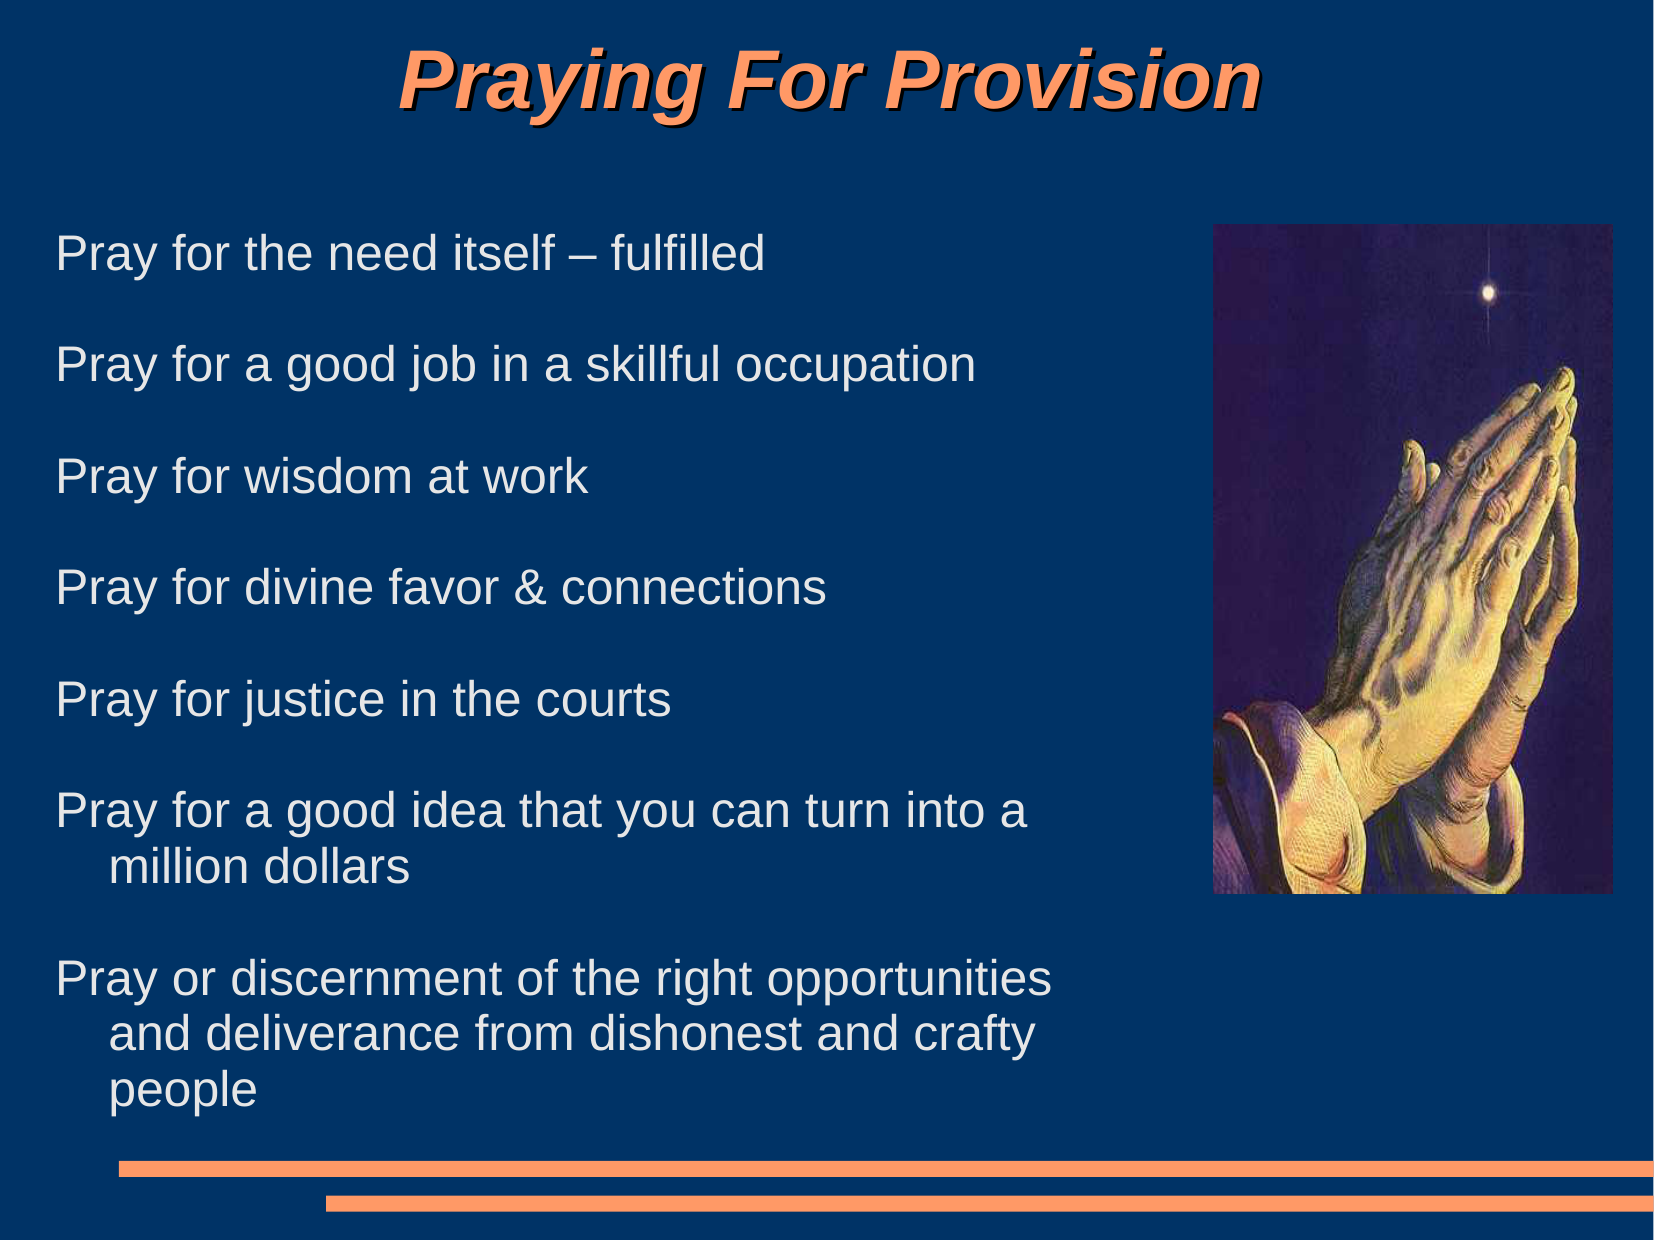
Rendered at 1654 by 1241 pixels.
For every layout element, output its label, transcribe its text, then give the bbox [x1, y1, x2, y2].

list Pray for the need itself – fulfilled Pray for a good job in a skillful occupation Pray for wisdom at work Pray for divine favor & connections Pray for justice in the courts Pray for a good idea that you can turn into a million dollars Pray or discernment of the right opportunities and deliverance from dishonest and crafty people [37, 225, 1126, 1241]
title Praying For Provision [125, 8, 1538, 151]
picture [1213, 224, 1613, 894]
